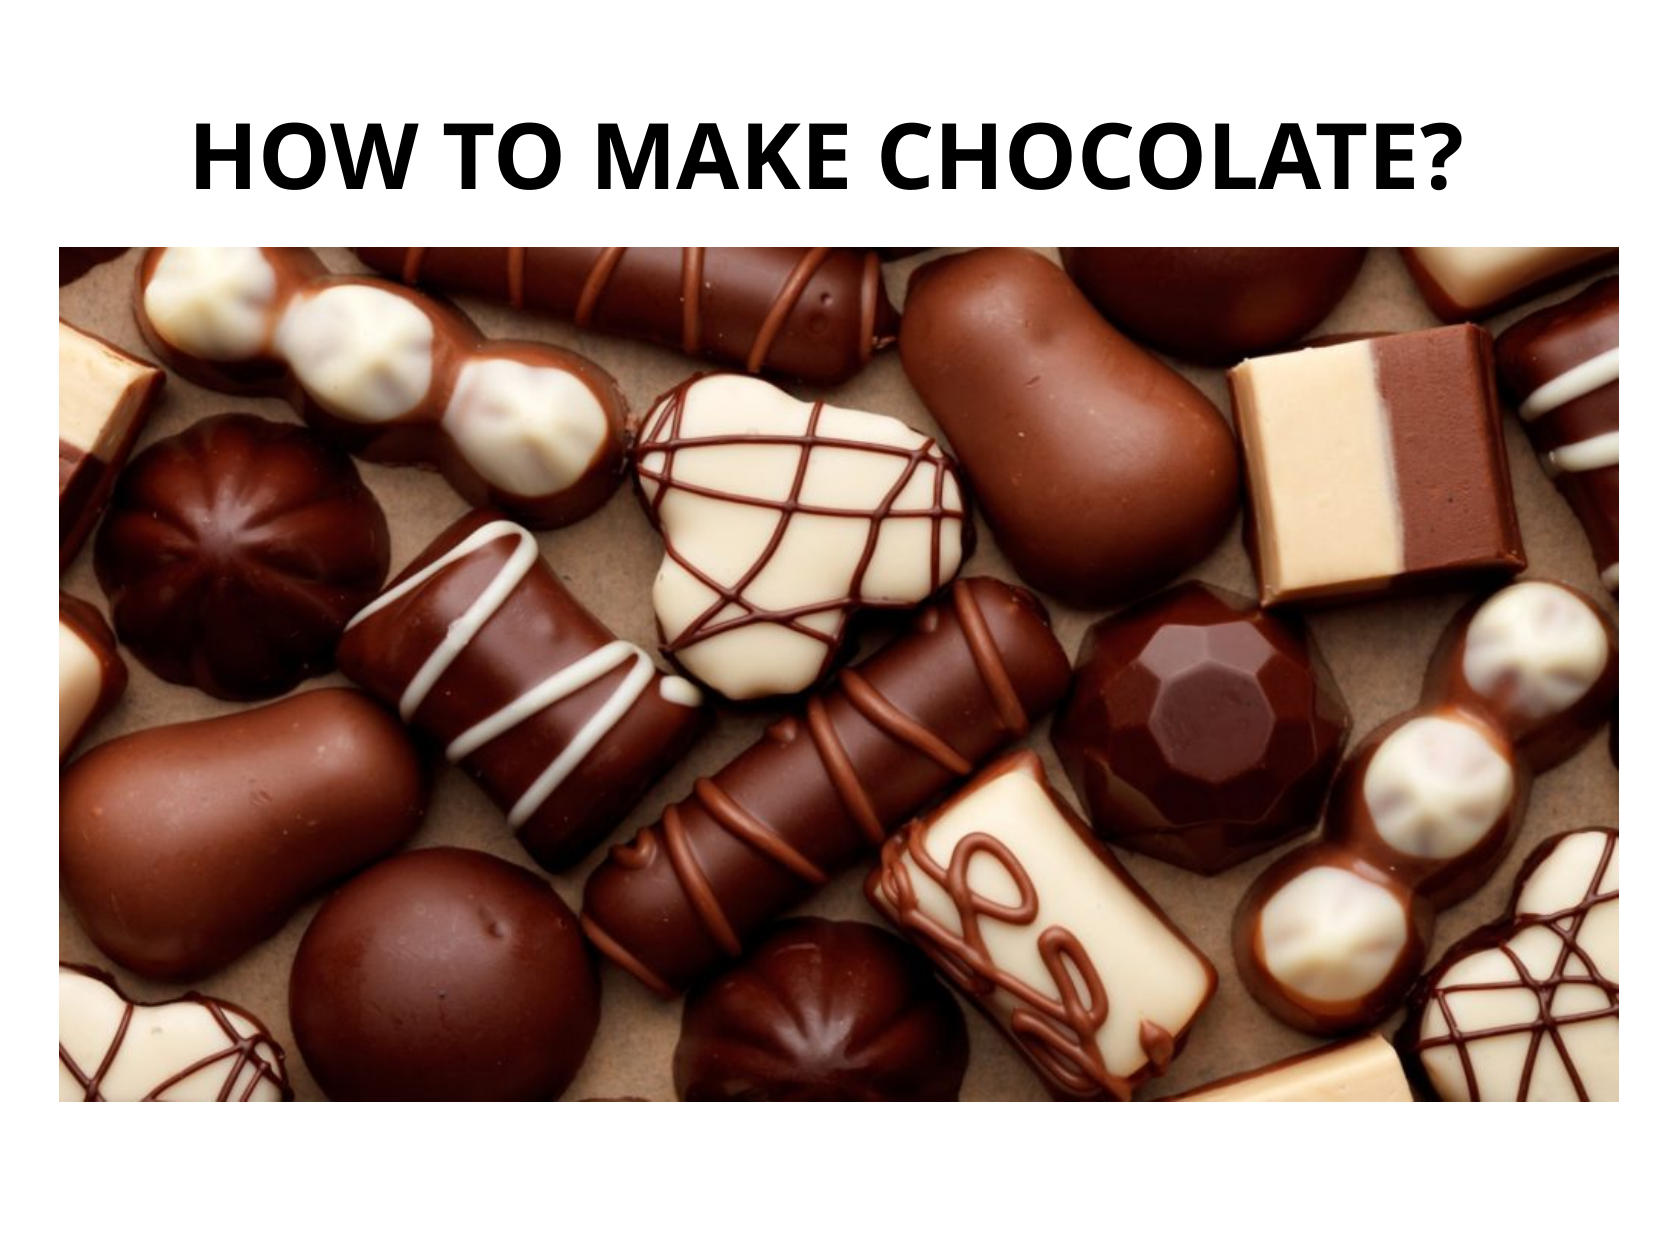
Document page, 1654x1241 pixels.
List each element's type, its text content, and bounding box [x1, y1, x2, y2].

picture [59, 248, 1619, 1102]
title HOW TO MAKE CHOCOLATE? [82, 49, 1571, 247]
